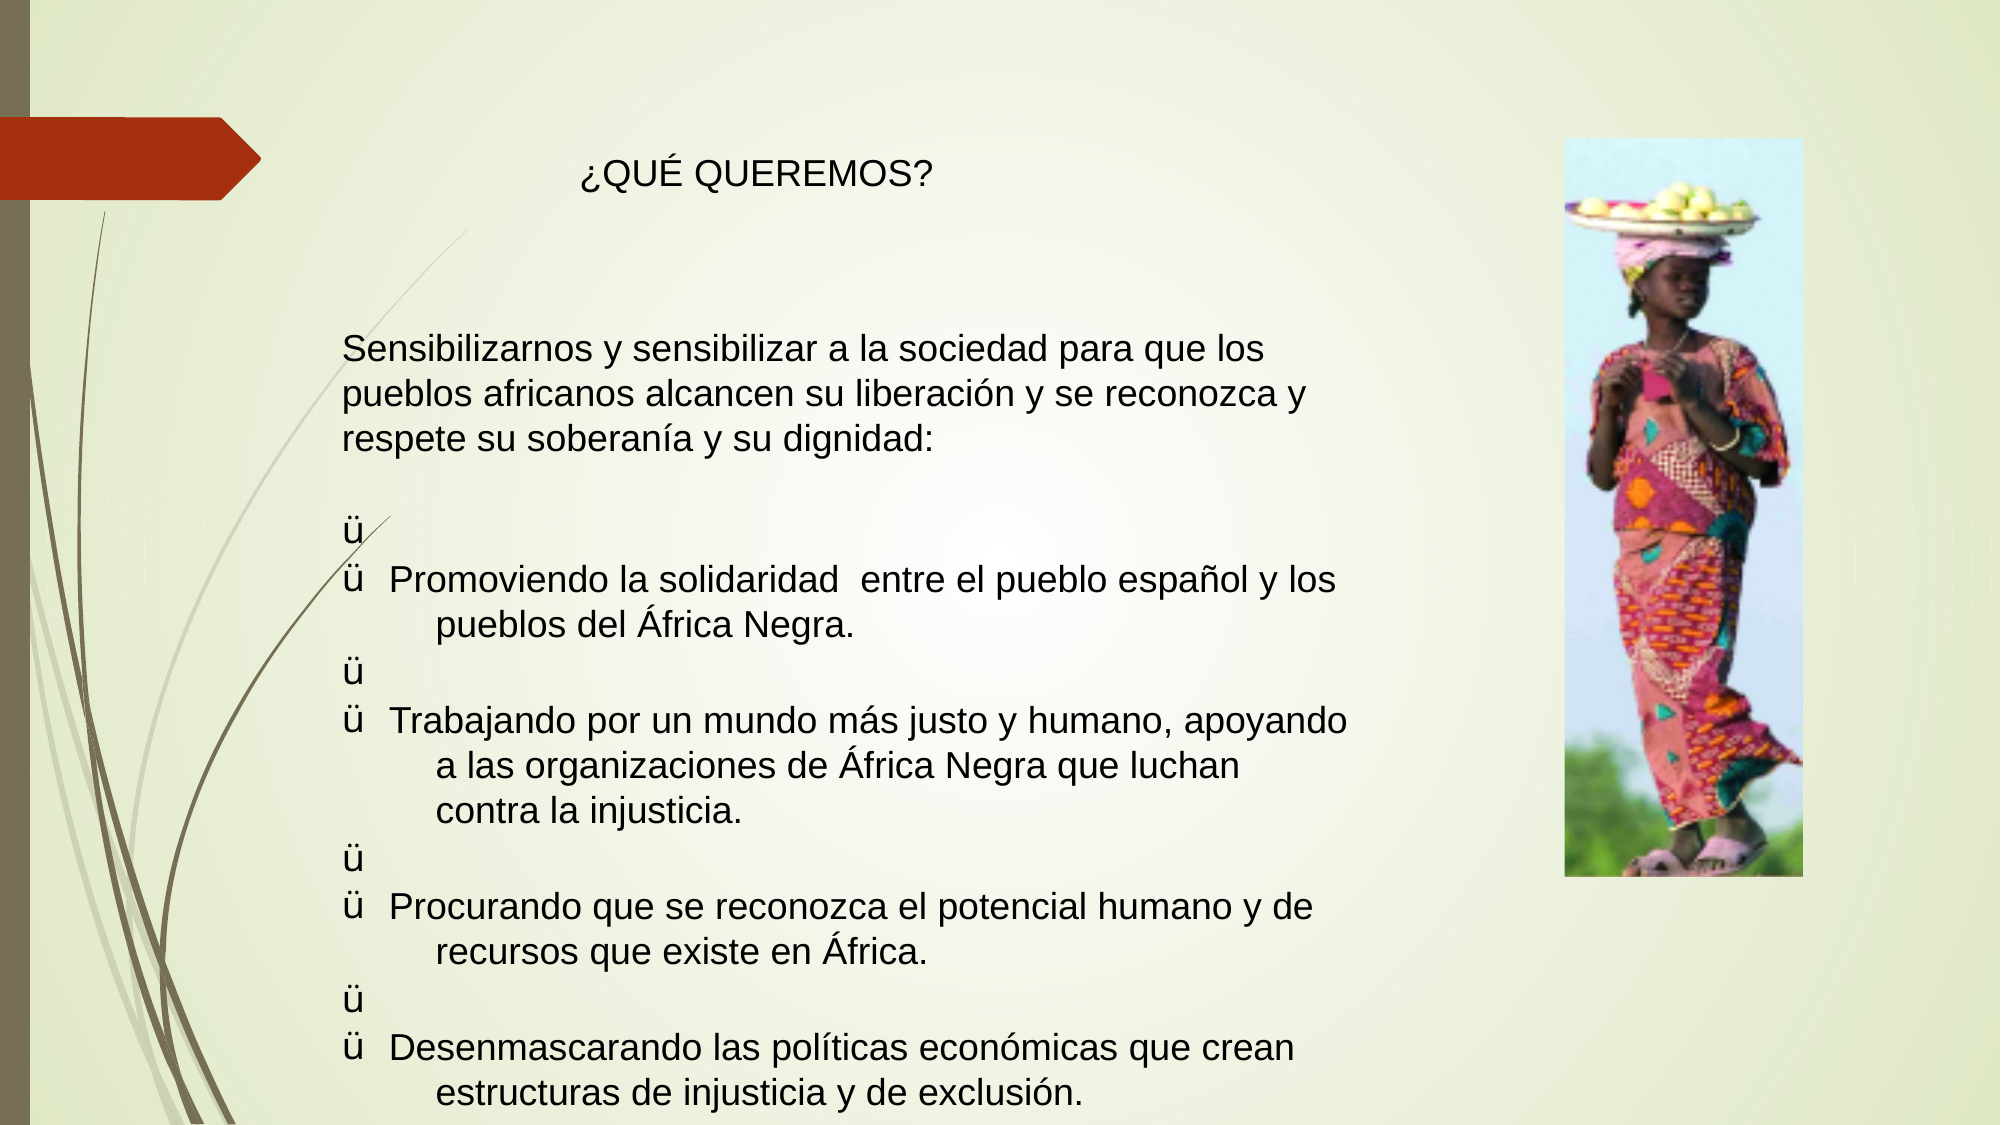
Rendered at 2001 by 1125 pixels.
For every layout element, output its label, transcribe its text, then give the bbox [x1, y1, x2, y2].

picture [1564, 138, 1803, 877]
text_box ¿QUÉ QUEREMOS? Sensibilizarnos y sensibilizar a la sociedad para que los pueblos africanos alcancen su liberación y se reconozca y respete su soberanía y su dignidad: Promoviendo la solidaridad entre el pueblo español y los pueblos del África Negra. Trabajando por un mundo más justo y humano, apoyando a las organizaciones de África Negra que luchan contra la injusticia. Procurando que se reconozca el potencial humano y de recursos que existe en África. Desenmascarando las políticas económicas que crean estructuras de injusticia y de exclusión. [327, 139, 1370, 1125]
